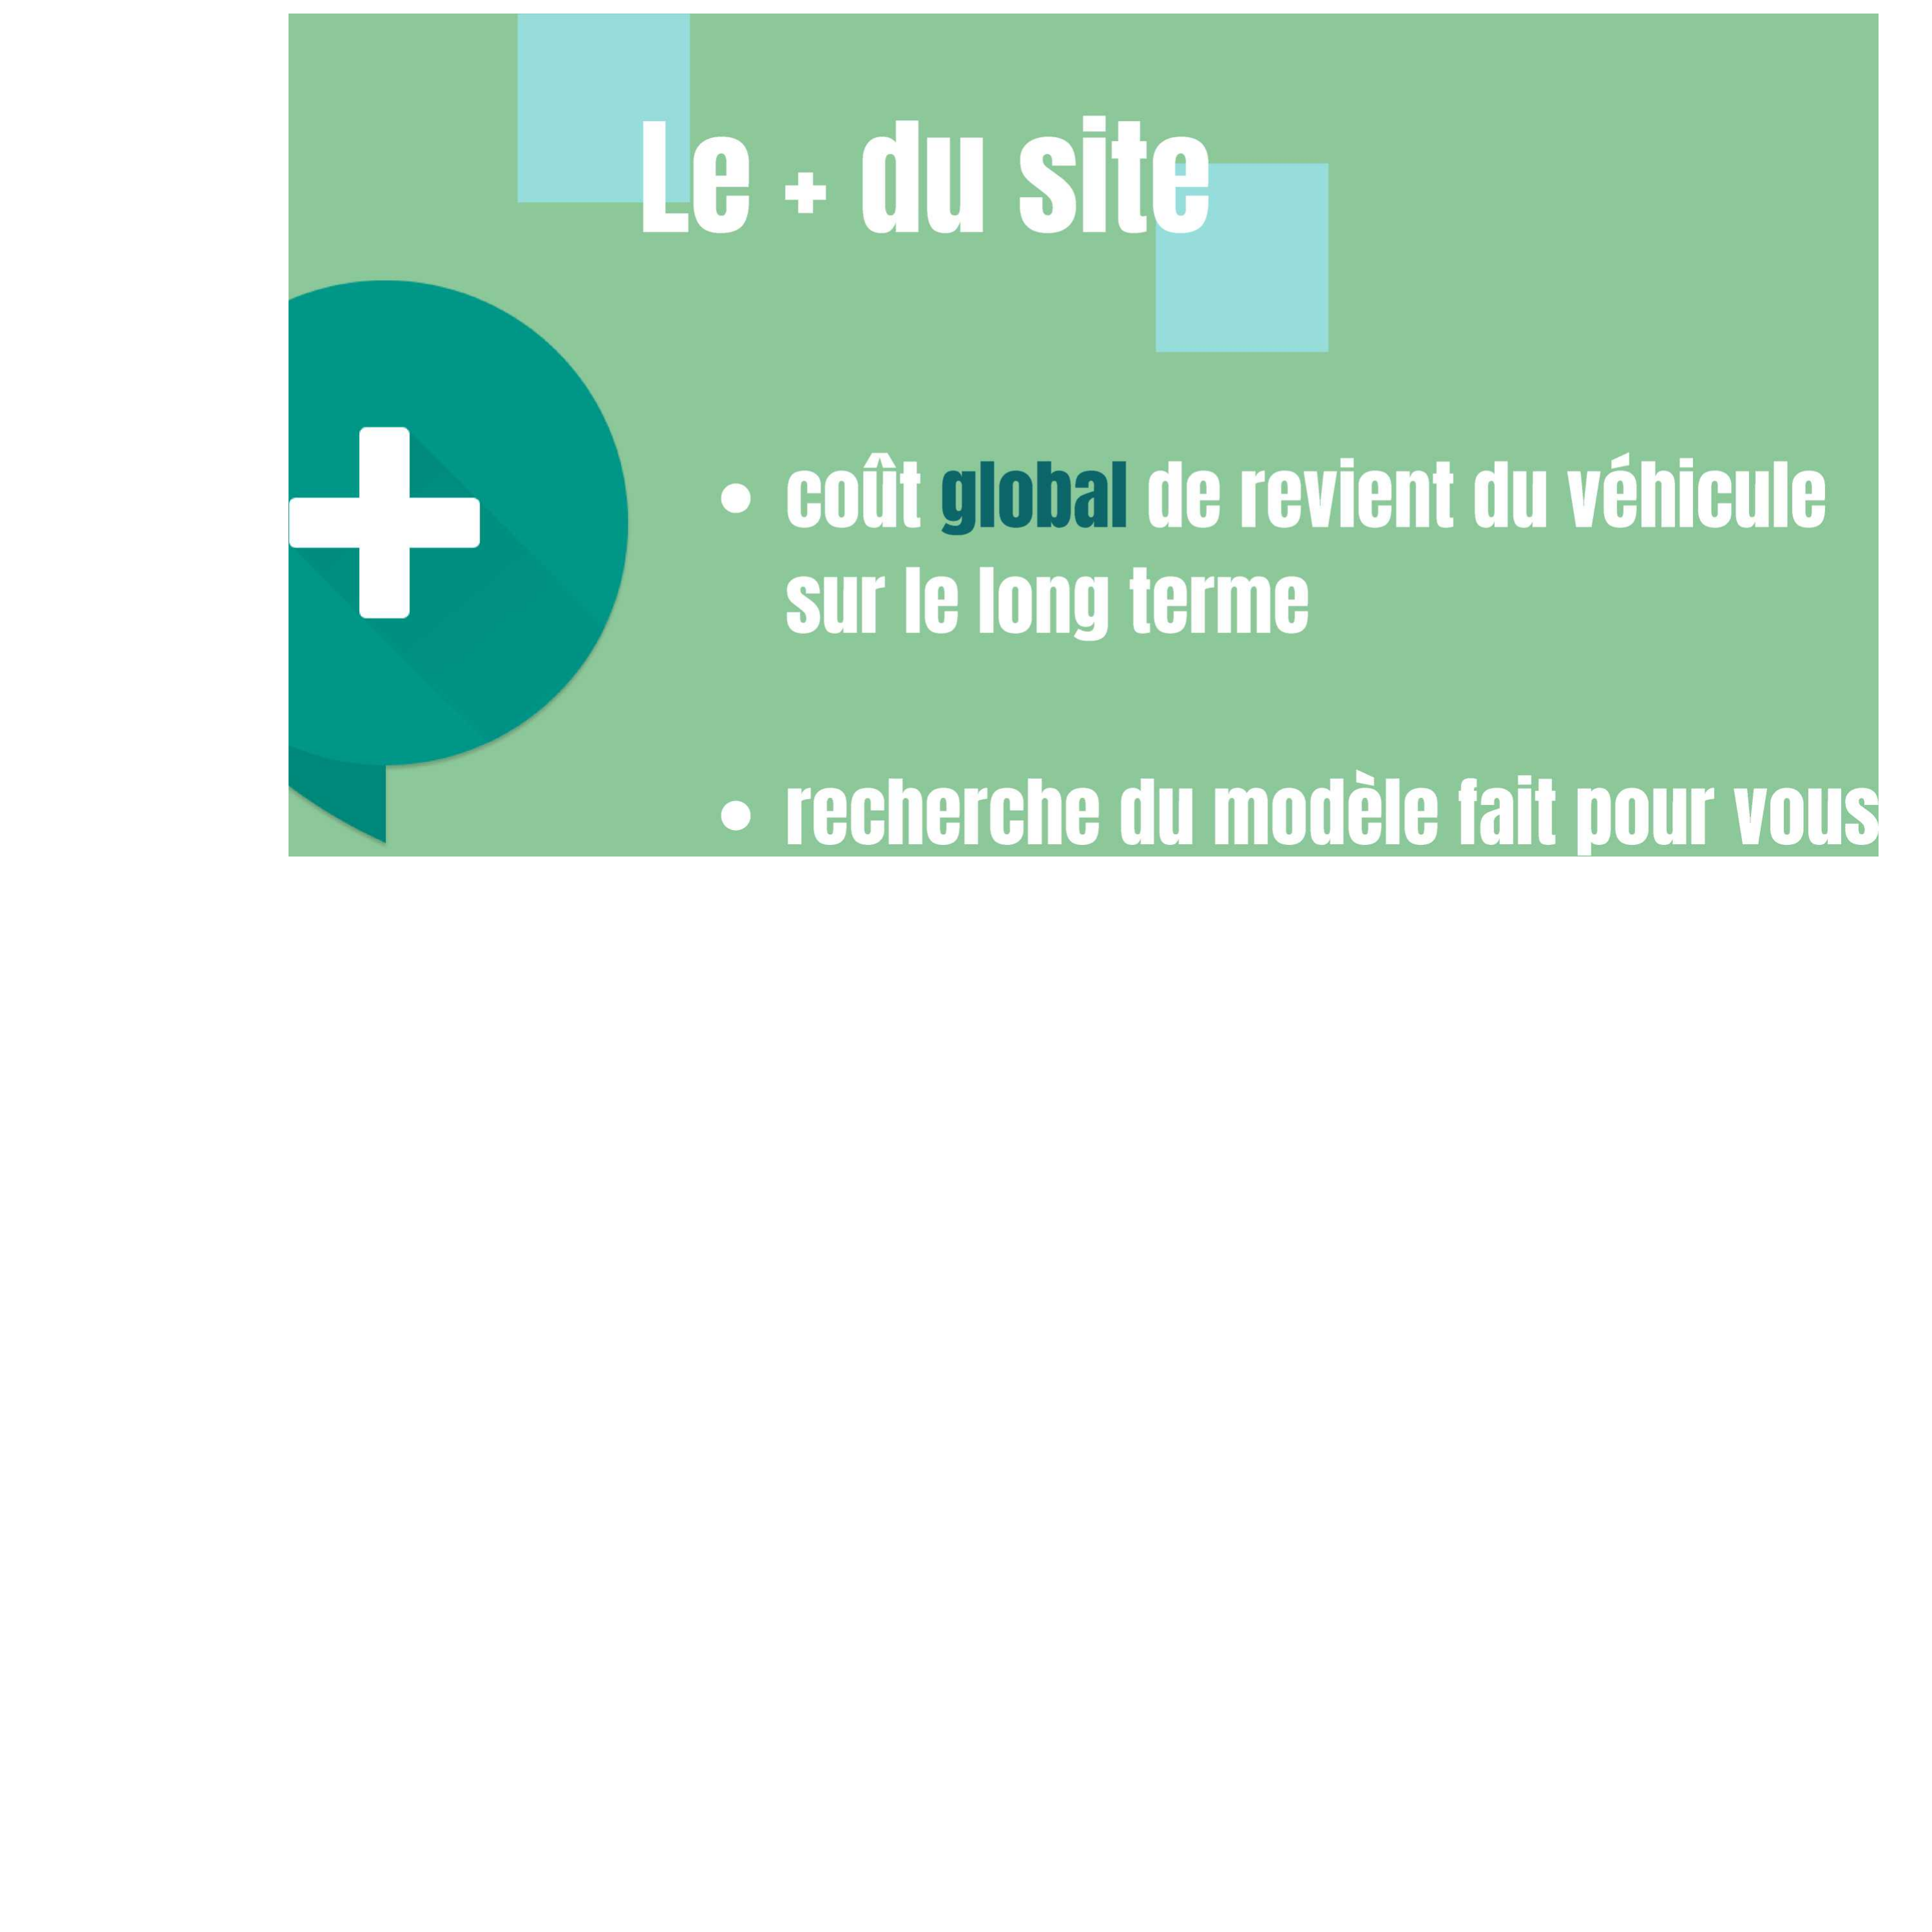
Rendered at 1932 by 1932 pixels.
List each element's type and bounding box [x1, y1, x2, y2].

picture [289, 14, 1879, 857]
